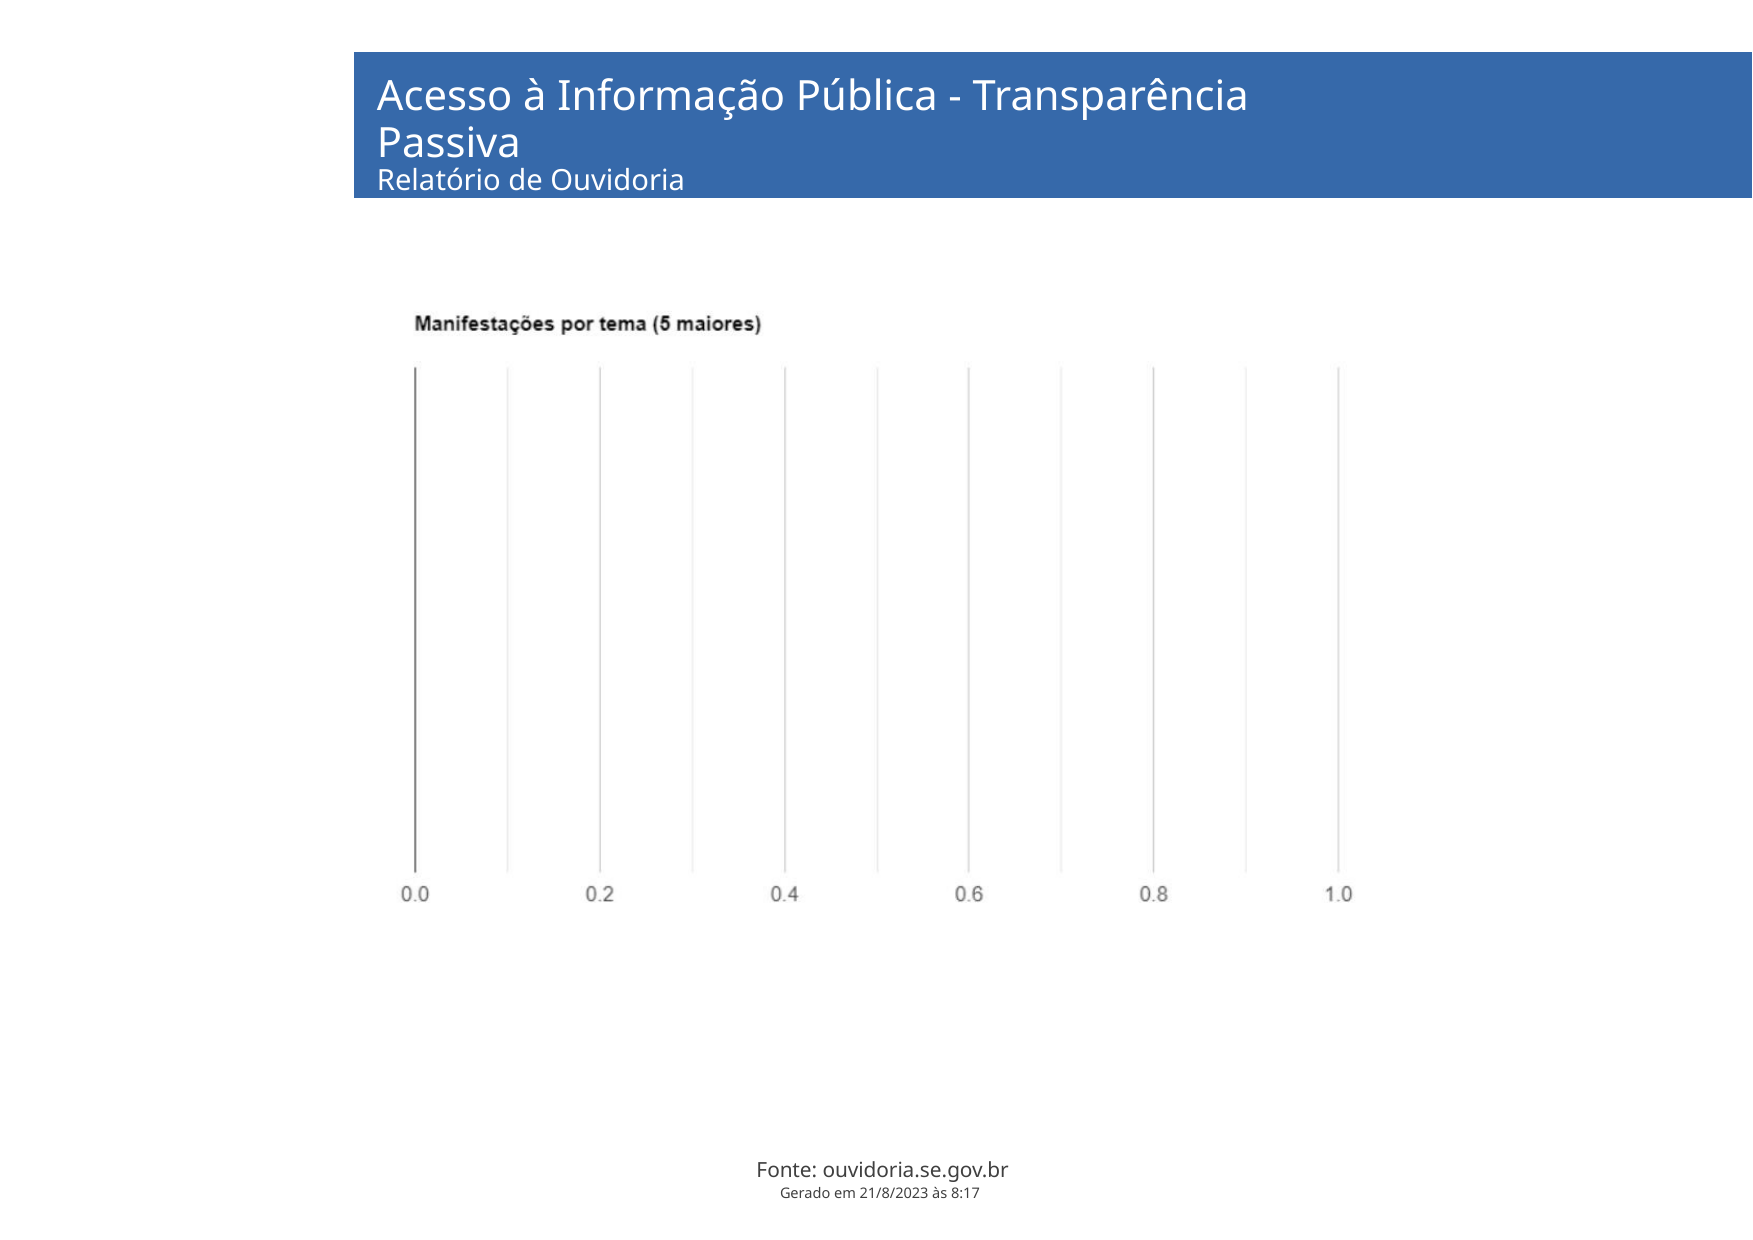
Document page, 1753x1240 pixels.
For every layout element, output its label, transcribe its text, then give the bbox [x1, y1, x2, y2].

text_box Fonte: ouvidoria.se.gov.br [756, 1158, 1023, 1182]
text_box [155, 211, 1599, 1028]
text_box [354, 52, 1752, 198]
text_box Acesso à Informação Pública - Transparência Passiva Relatório de Ouvidoria SETUR - Julho a Julho de 2023 [376, 72, 1403, 228]
text_box Gerado em 21/8/2023 às 8:17 [780, 1184, 999, 1202]
